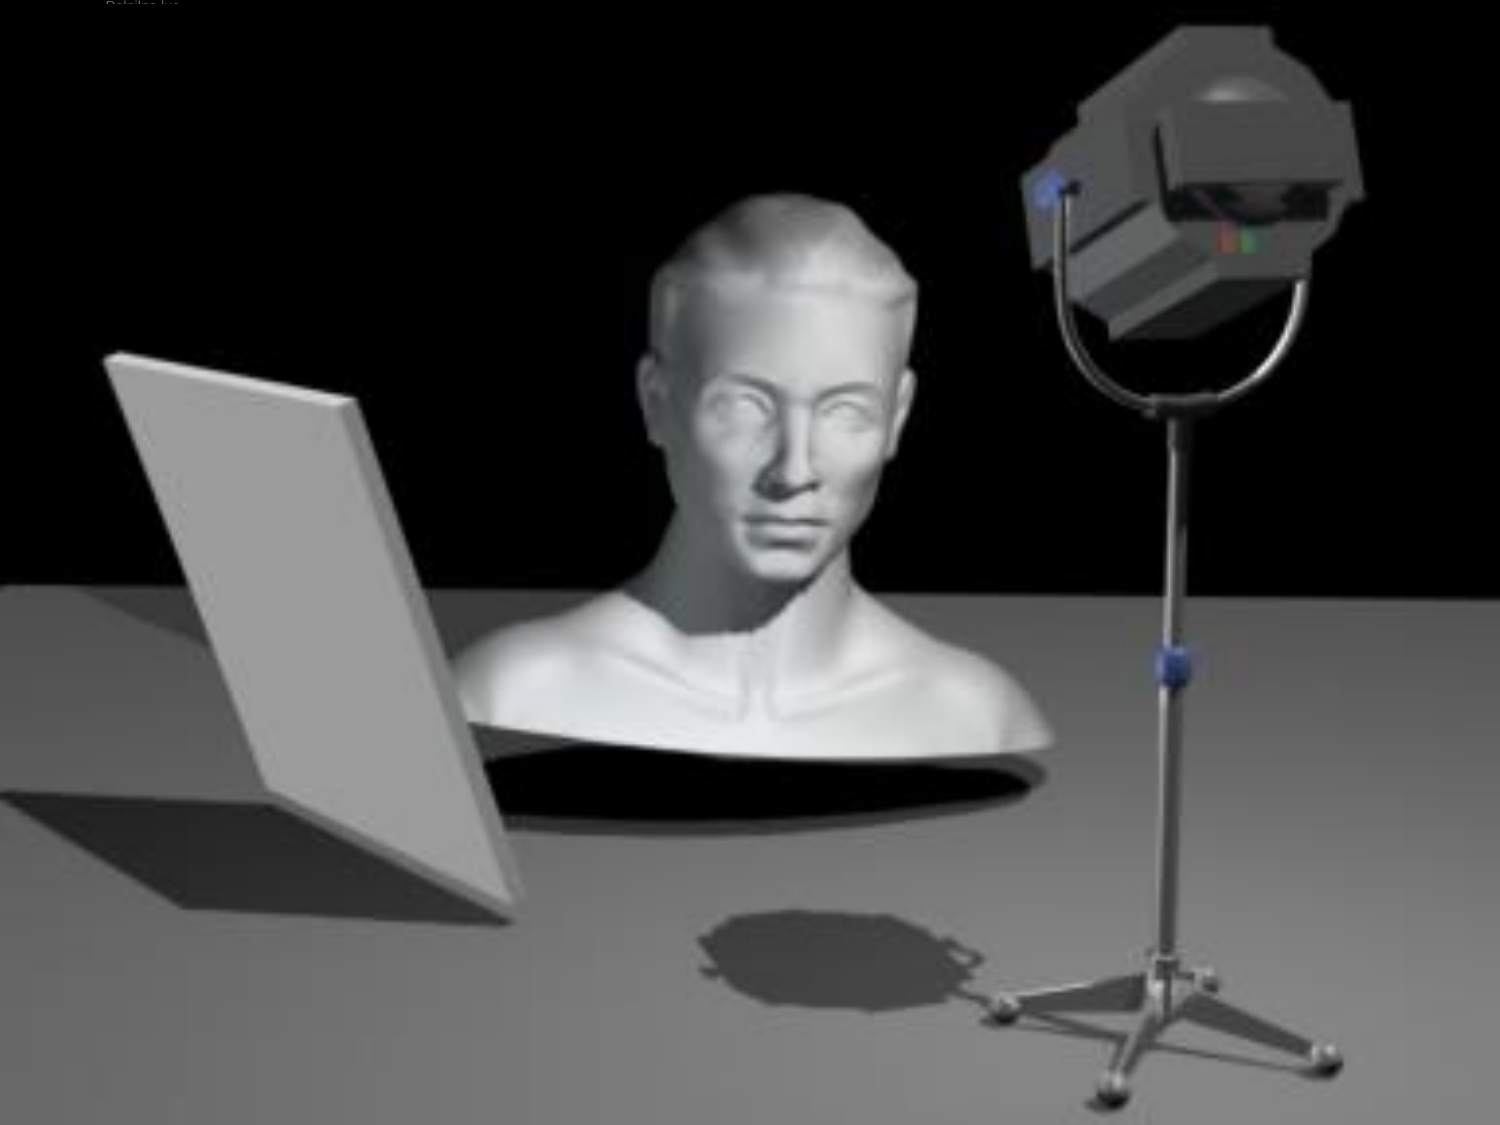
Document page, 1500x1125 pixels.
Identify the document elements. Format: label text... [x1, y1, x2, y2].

title Polnilna luc [0, 0, 286, 4]
picture [0, 4, 1500, 1125]
